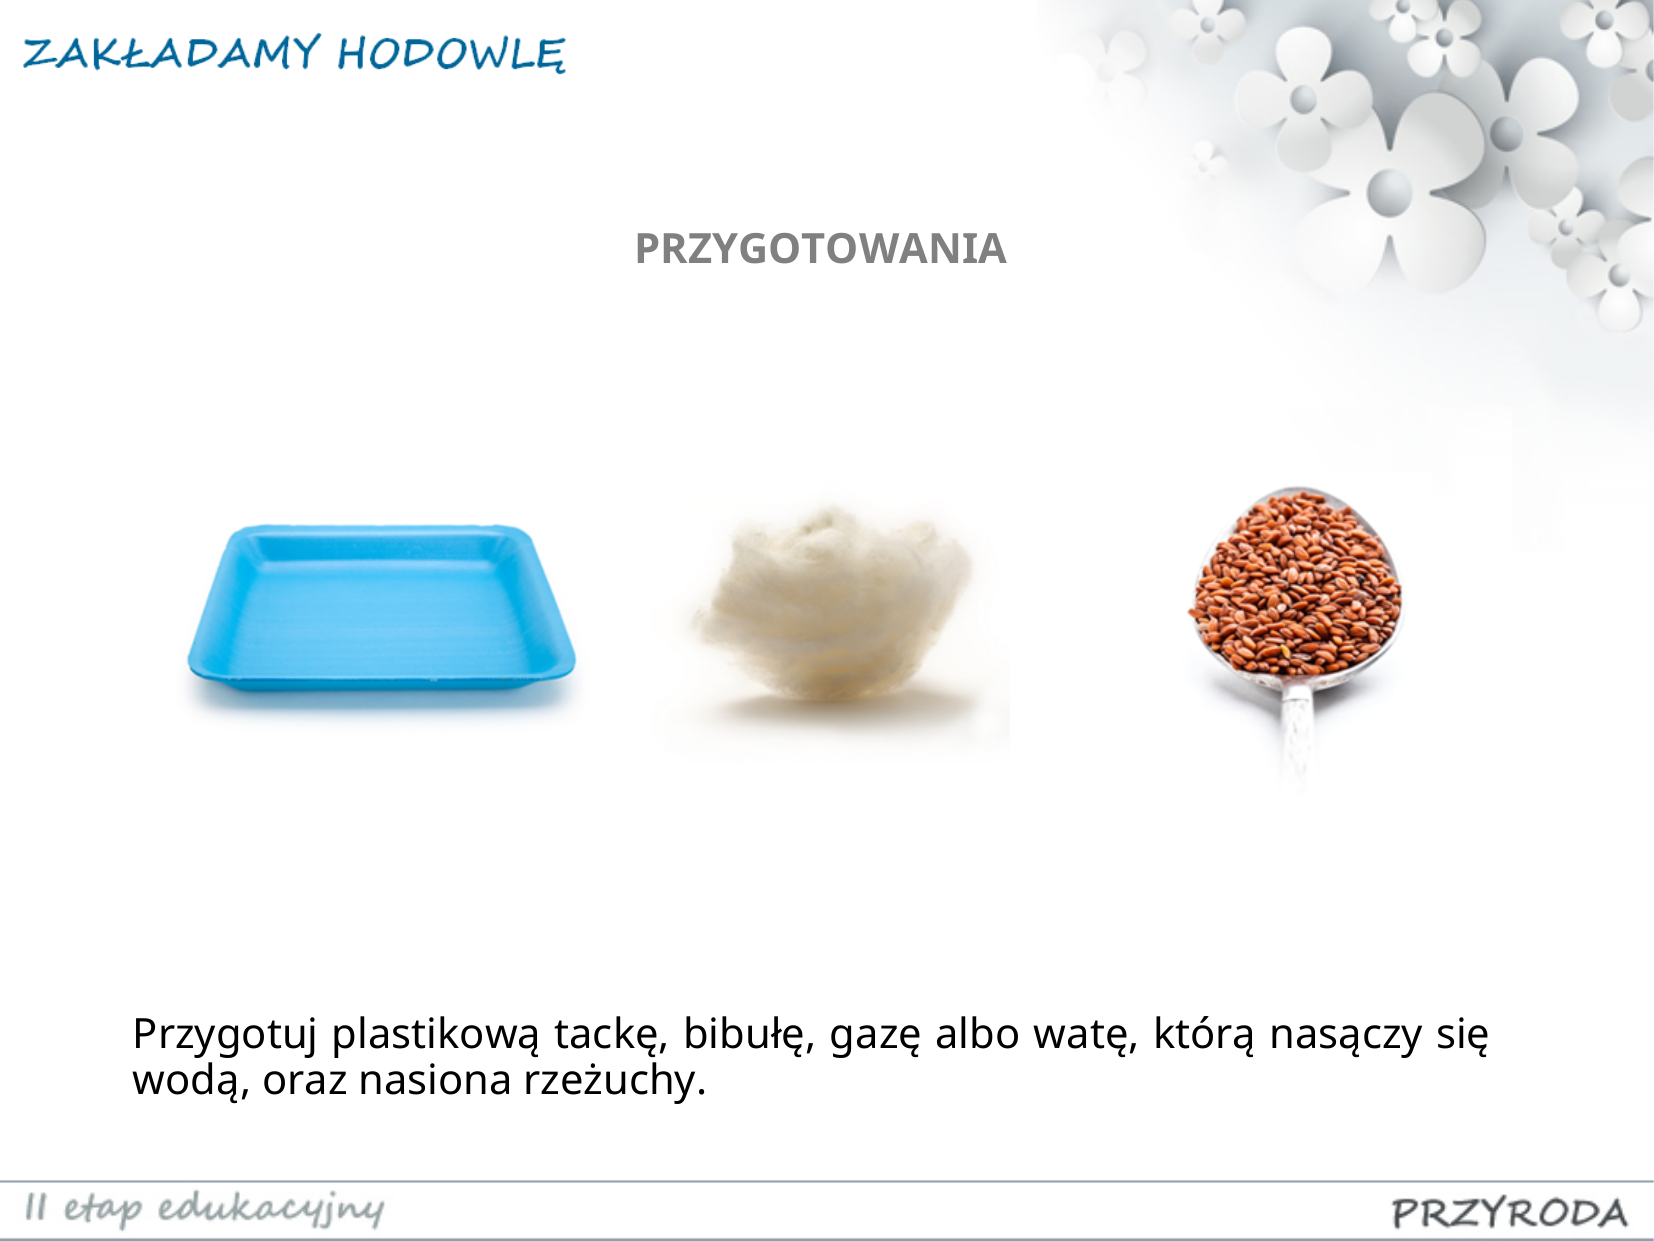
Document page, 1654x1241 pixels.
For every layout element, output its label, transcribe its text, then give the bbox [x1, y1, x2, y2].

picture [0, 0, 1654, 1241]
chart [11, 17, 590, 99]
text_box Przygotuj plastikową tackę, bibułę, gazę albo watę, którą nasączy się wodą, oraz nasiona rzeżuchy. [118, 1003, 1506, 1112]
text_box PRZYGOTOWANIA [436, 218, 1205, 280]
chart [106, 407, 1512, 834]
